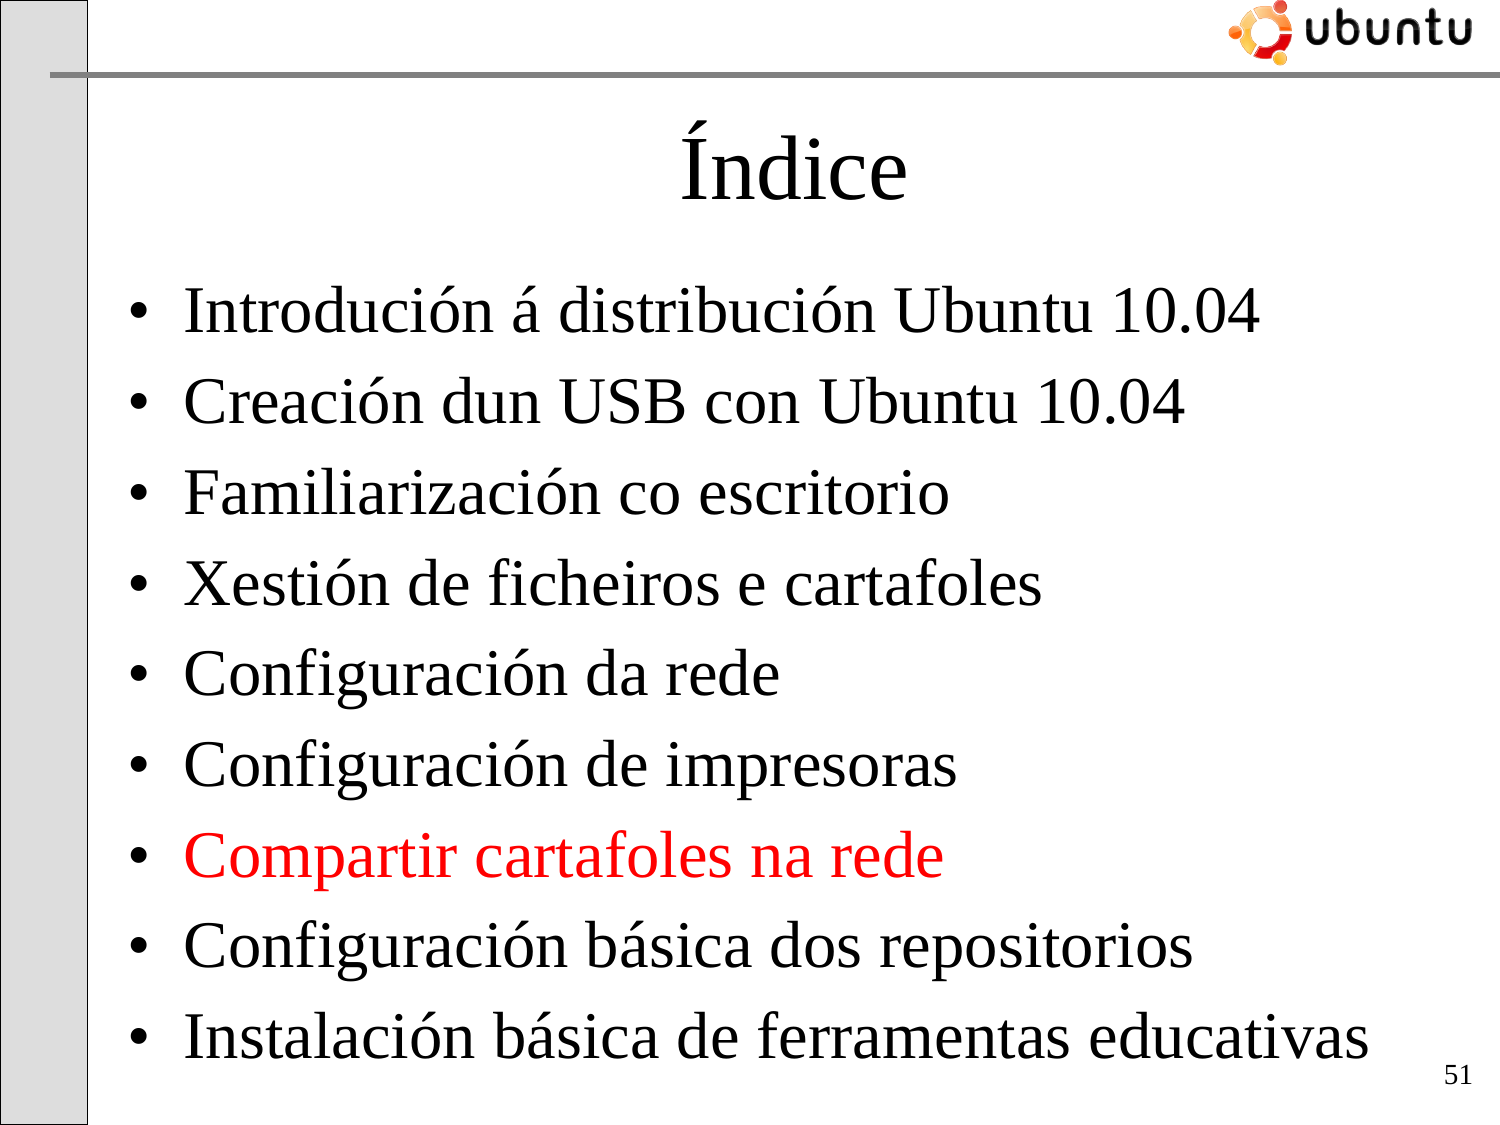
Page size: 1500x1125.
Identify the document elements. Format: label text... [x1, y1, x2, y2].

list Introdución á distribución Ubuntu 10.04 Creación dun USB con Ubuntu 10.04 Familiarización co escritorio Xestión de ficheiros e cartafoles Configuración da rede Configuración de impresoras Compartir cartafoles na rede Configuración básica dos repositorios Instalación básica de ferramentas educativas [112, 265, 1477, 1081]
picture [1221, 0, 1483, 71]
title Índice [112, 99, 1477, 237]
